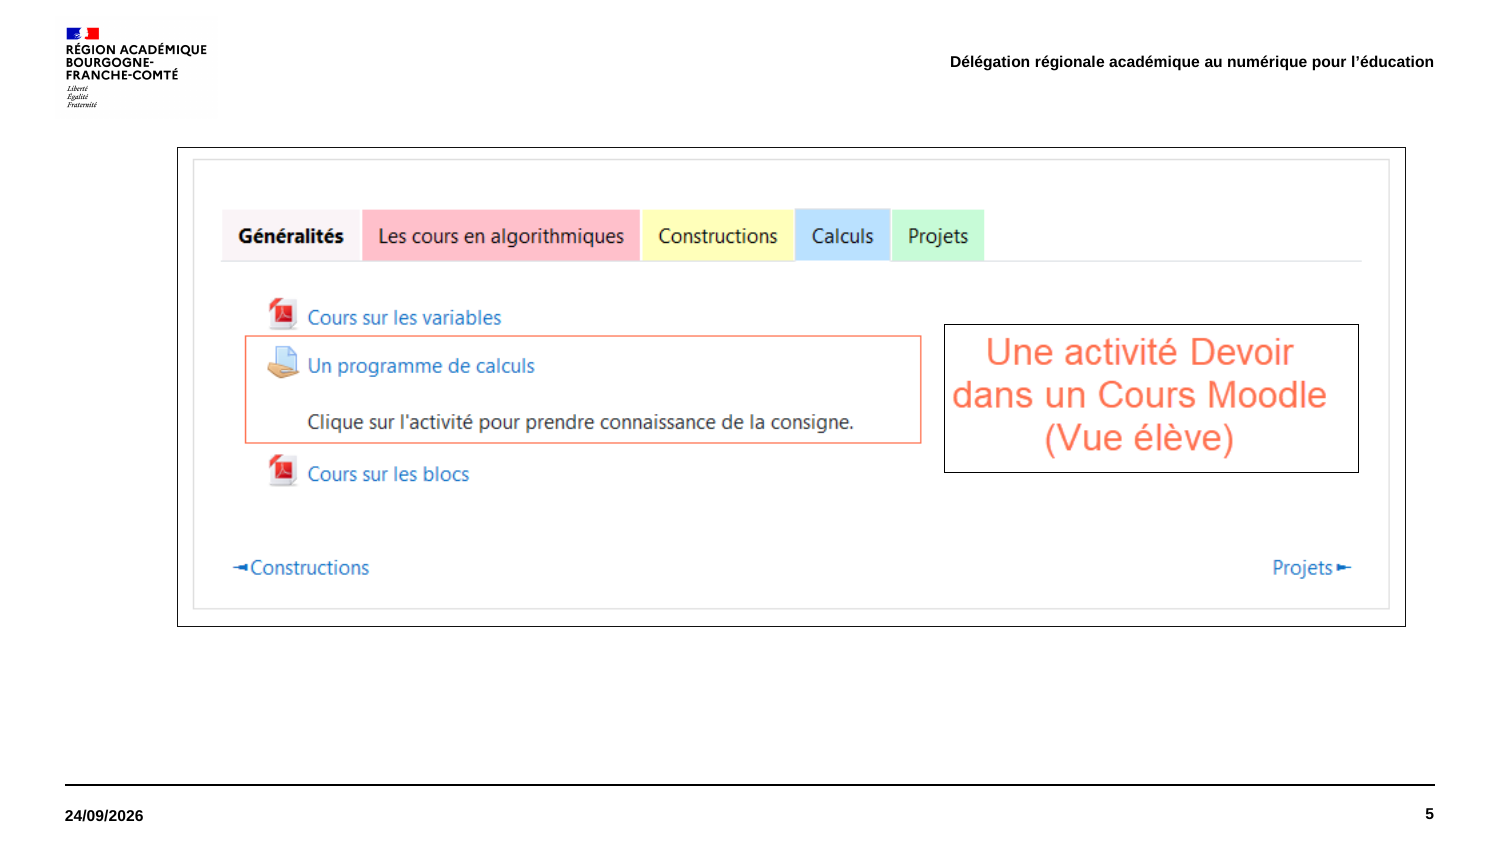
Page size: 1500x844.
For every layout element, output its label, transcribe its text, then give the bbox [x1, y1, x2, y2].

picture [55, 16, 218, 119]
text_box <numéro> [1213, 784, 1435, 843]
text_box Délégation régionale académique au numérique pour l’éducation [944, 32, 1435, 91]
text_box 23/04/2023 [64, 787, 245, 843]
picture [177, 147, 1406, 627]
